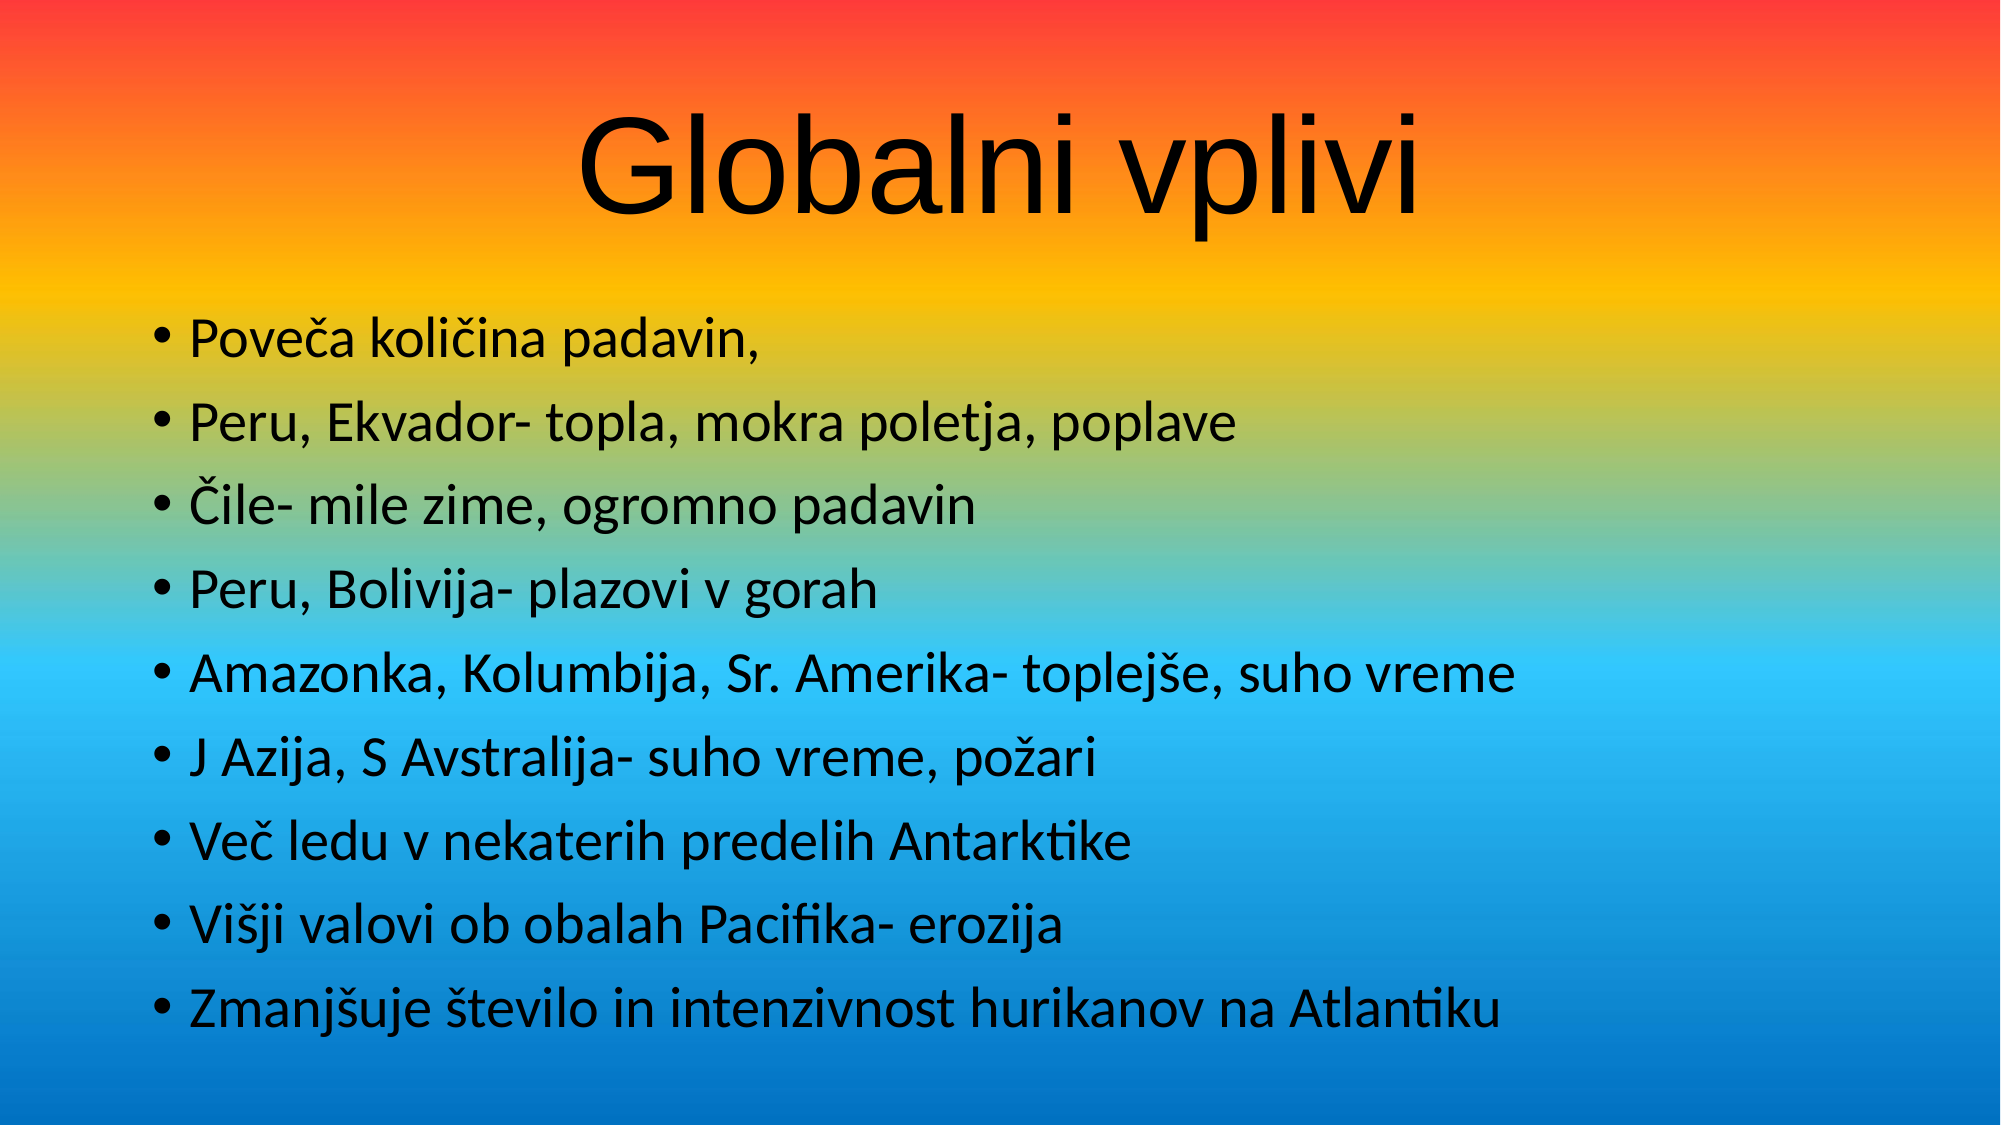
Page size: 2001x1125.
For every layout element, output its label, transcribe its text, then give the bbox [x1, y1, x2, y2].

list Poveča količina padavin, Peru, Ekvador- topla, mokra poletja, poplave Čile- mile zime, ogromno padavin Peru, Bolivija- plazovi v gorah Amazonka, Kolumbija, Sr. Amerika- toplejše, suho vreme J Azija, S Avstralija- suho vreme, požari Več ledu v nekaterih predelih Antarktike Višji valovi ob obalah Pacifika- erozija Zmanjšuje število in intenzivnost hurikanov na Atlantiku [137, 299, 1863, 1087]
picture [0, 0, 2001, 1125]
title Globalni vplivi [137, 59, 1863, 278]
